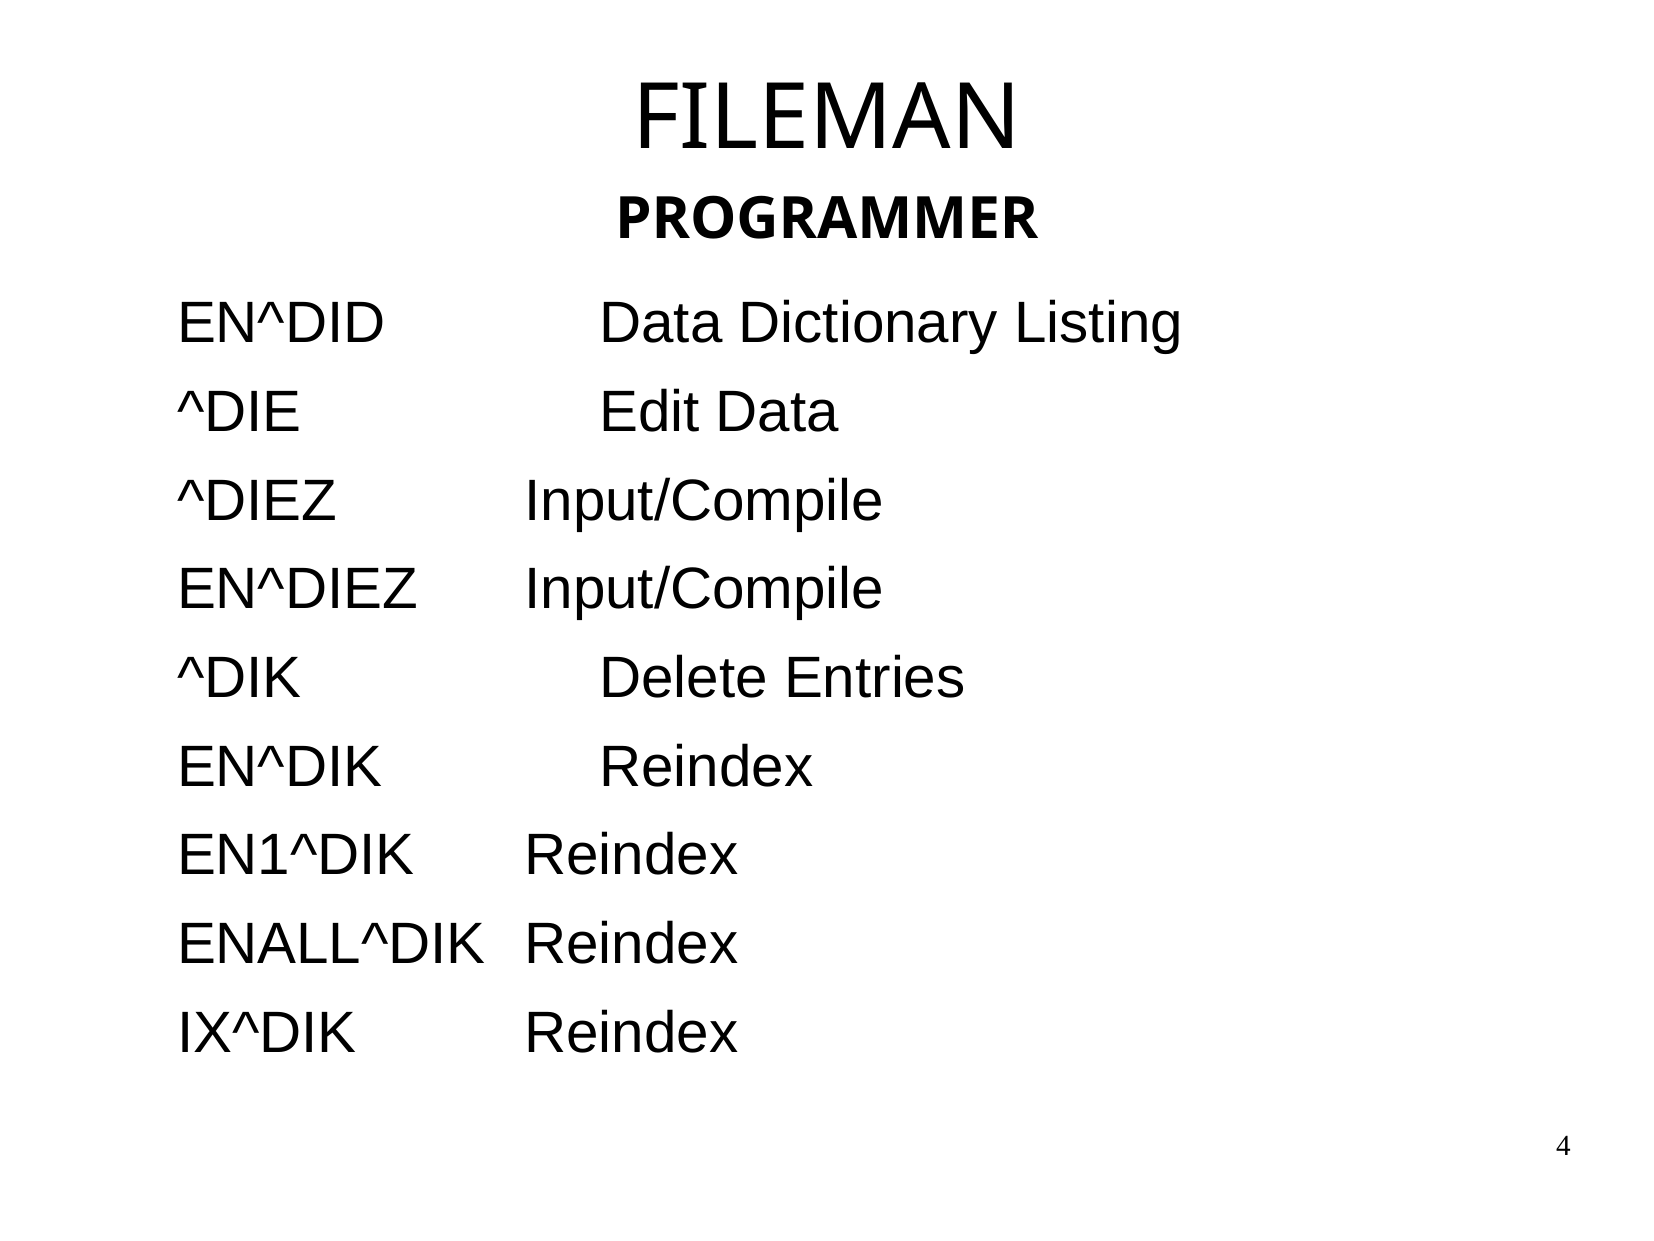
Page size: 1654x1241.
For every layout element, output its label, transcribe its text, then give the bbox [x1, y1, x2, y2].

title FILEMAN PROGRAMMER [82, 47, 1571, 259]
list EN^DID Data Dictionary Listing ^DIE Edit Data ^DIEZ Input/Compile EN^DIEZ Input/Compile ^DIK Delete Entries EN^DIK Reindex EN1^DIK Reindex ENALL^DIK Reindex IX^DIK Reindex [82, 290, 1571, 1094]
